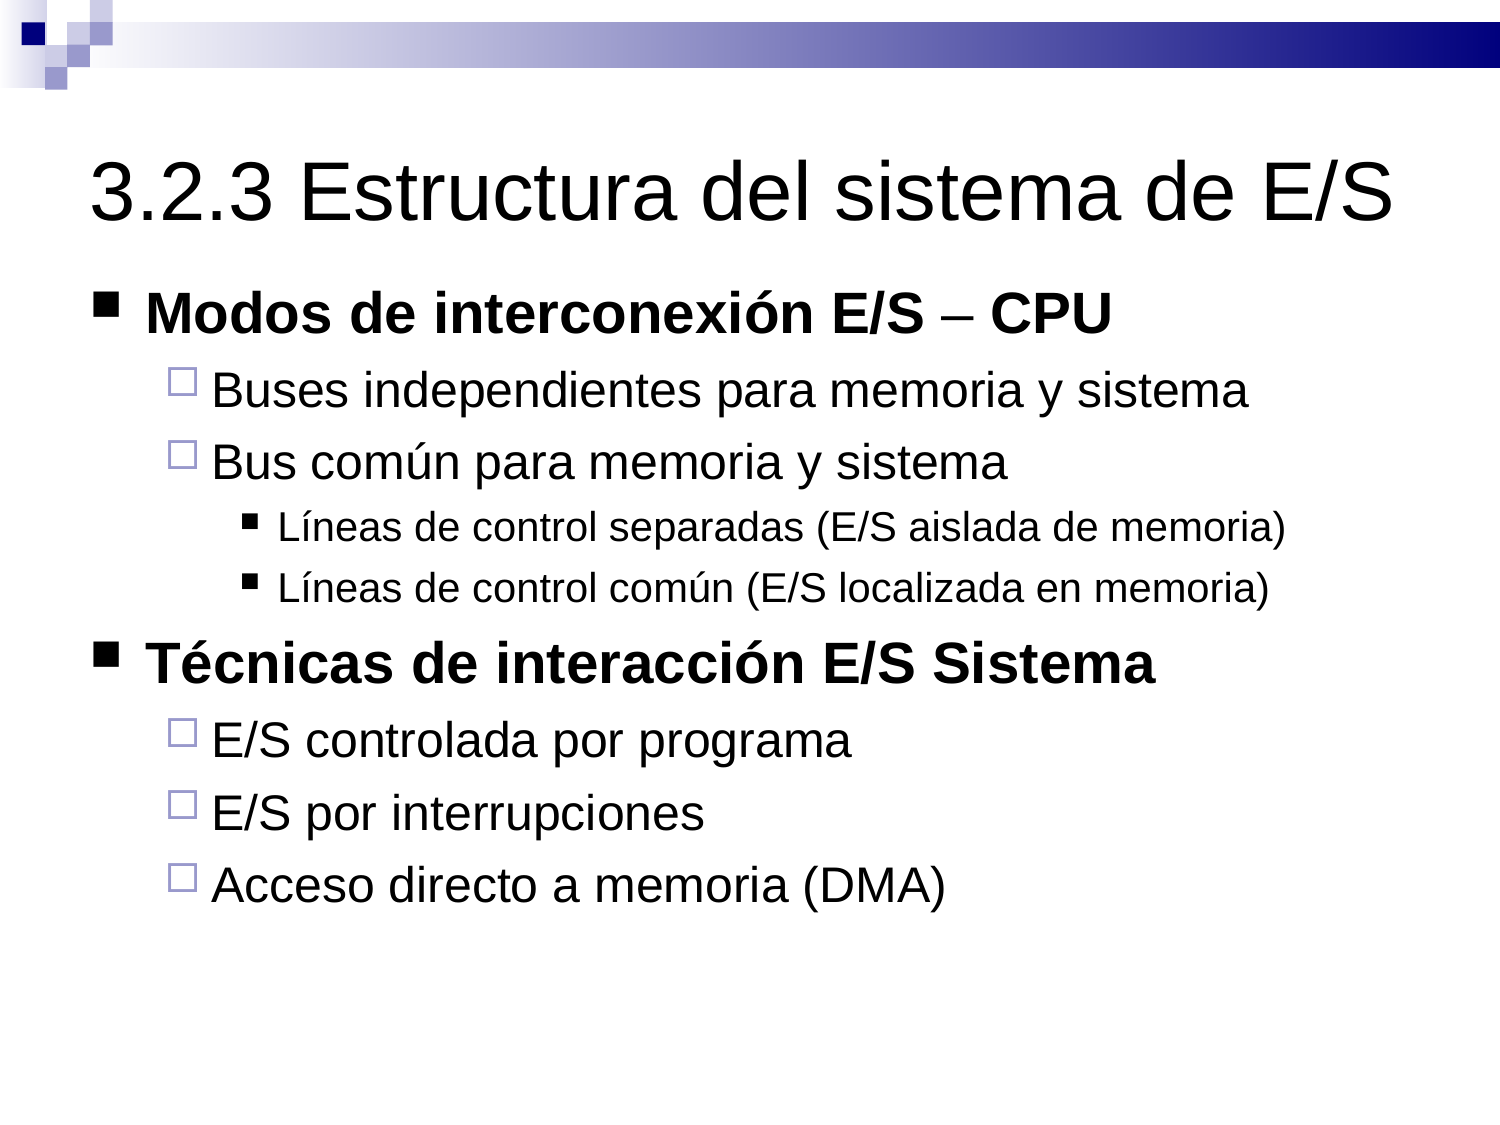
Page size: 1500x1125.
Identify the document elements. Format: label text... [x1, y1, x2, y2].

list Modos de interconexión E/S – CPU Buses independientes para memoria y sistema Bus común para memoria y sistema Líneas de control separadas (E/S aislada de memoria)‏ Líneas de control común (E/S localizada en memoria)‏ Técnicas de interacción E/S Sistema E/S controlada por programa E/S por interrupciones Acceso directo a memoria (DMA)‏ [75, 267, 1426, 988]
title 3.2.3 Estructura del sistema de E/S [75, 75, 1426, 267]
